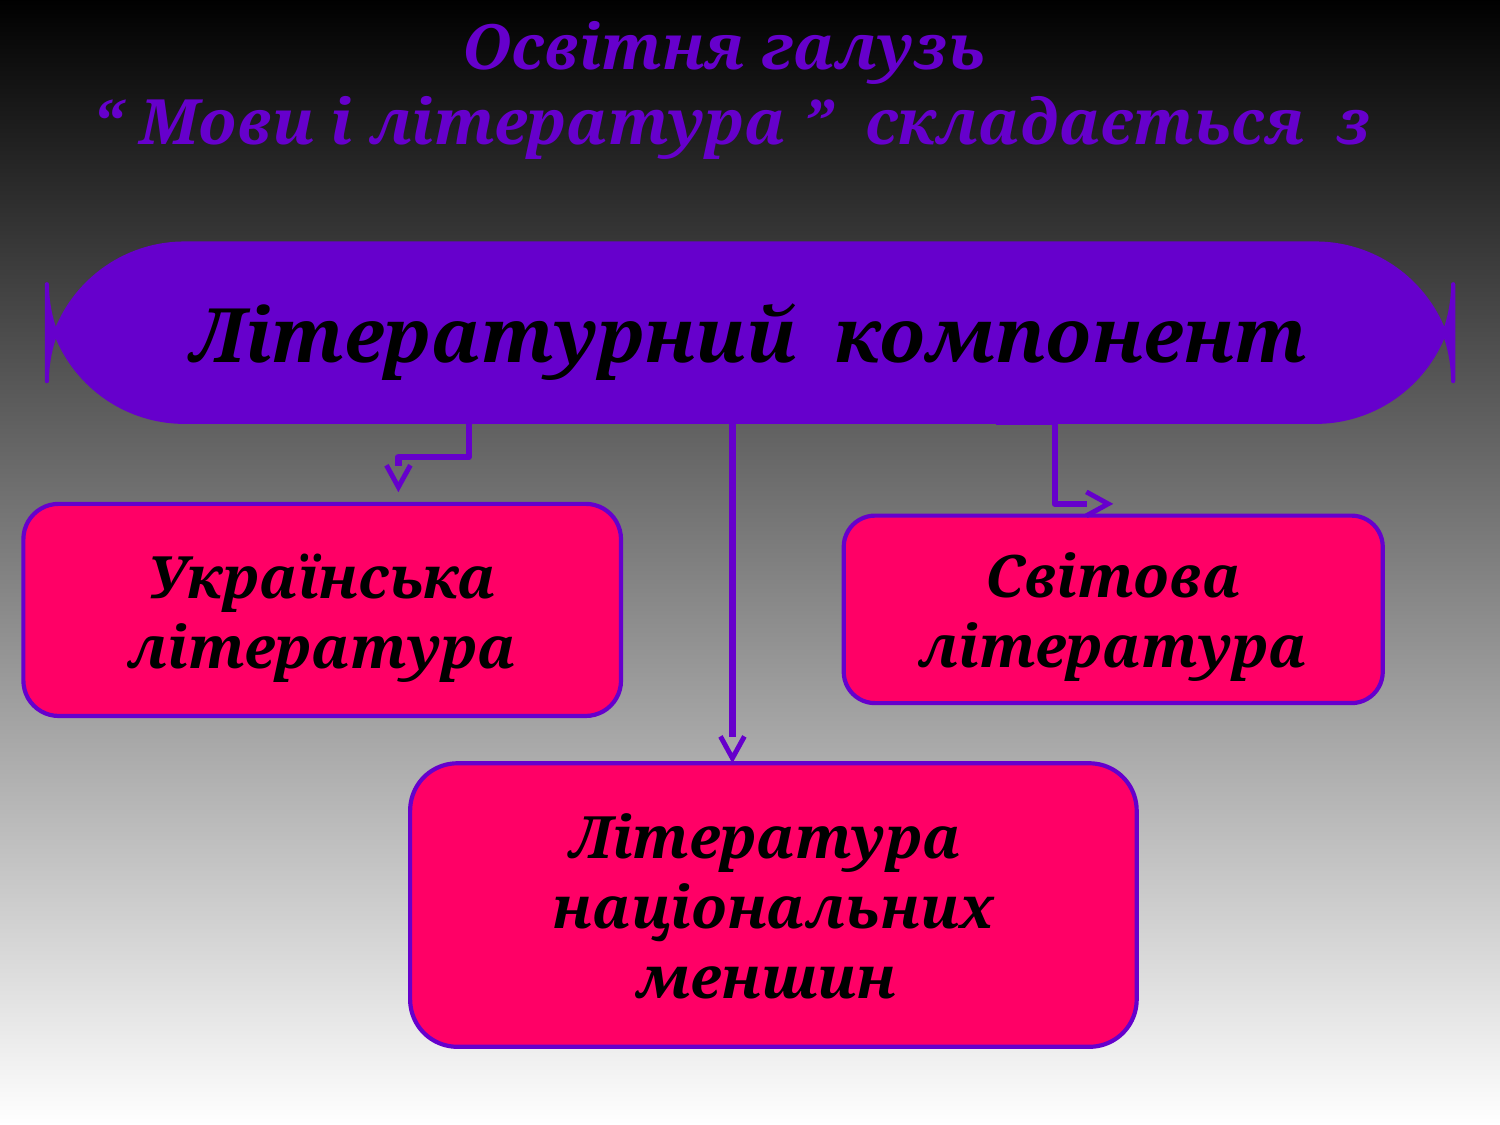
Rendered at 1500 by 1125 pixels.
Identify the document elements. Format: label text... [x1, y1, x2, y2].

text_box Світова література [843, 515, 1383, 704]
title [112, 165, 1447, 330]
text_box Літературний компонент [46, 243, 1454, 422]
text_box Література національних меншин [410, 763, 1137, 1047]
text_box Освітня галузь “ Мови і література ” складається з [0, 0, 1465, 165]
text_box Українська література [23, 503, 622, 716]
title [112, 335, 1447, 969]
